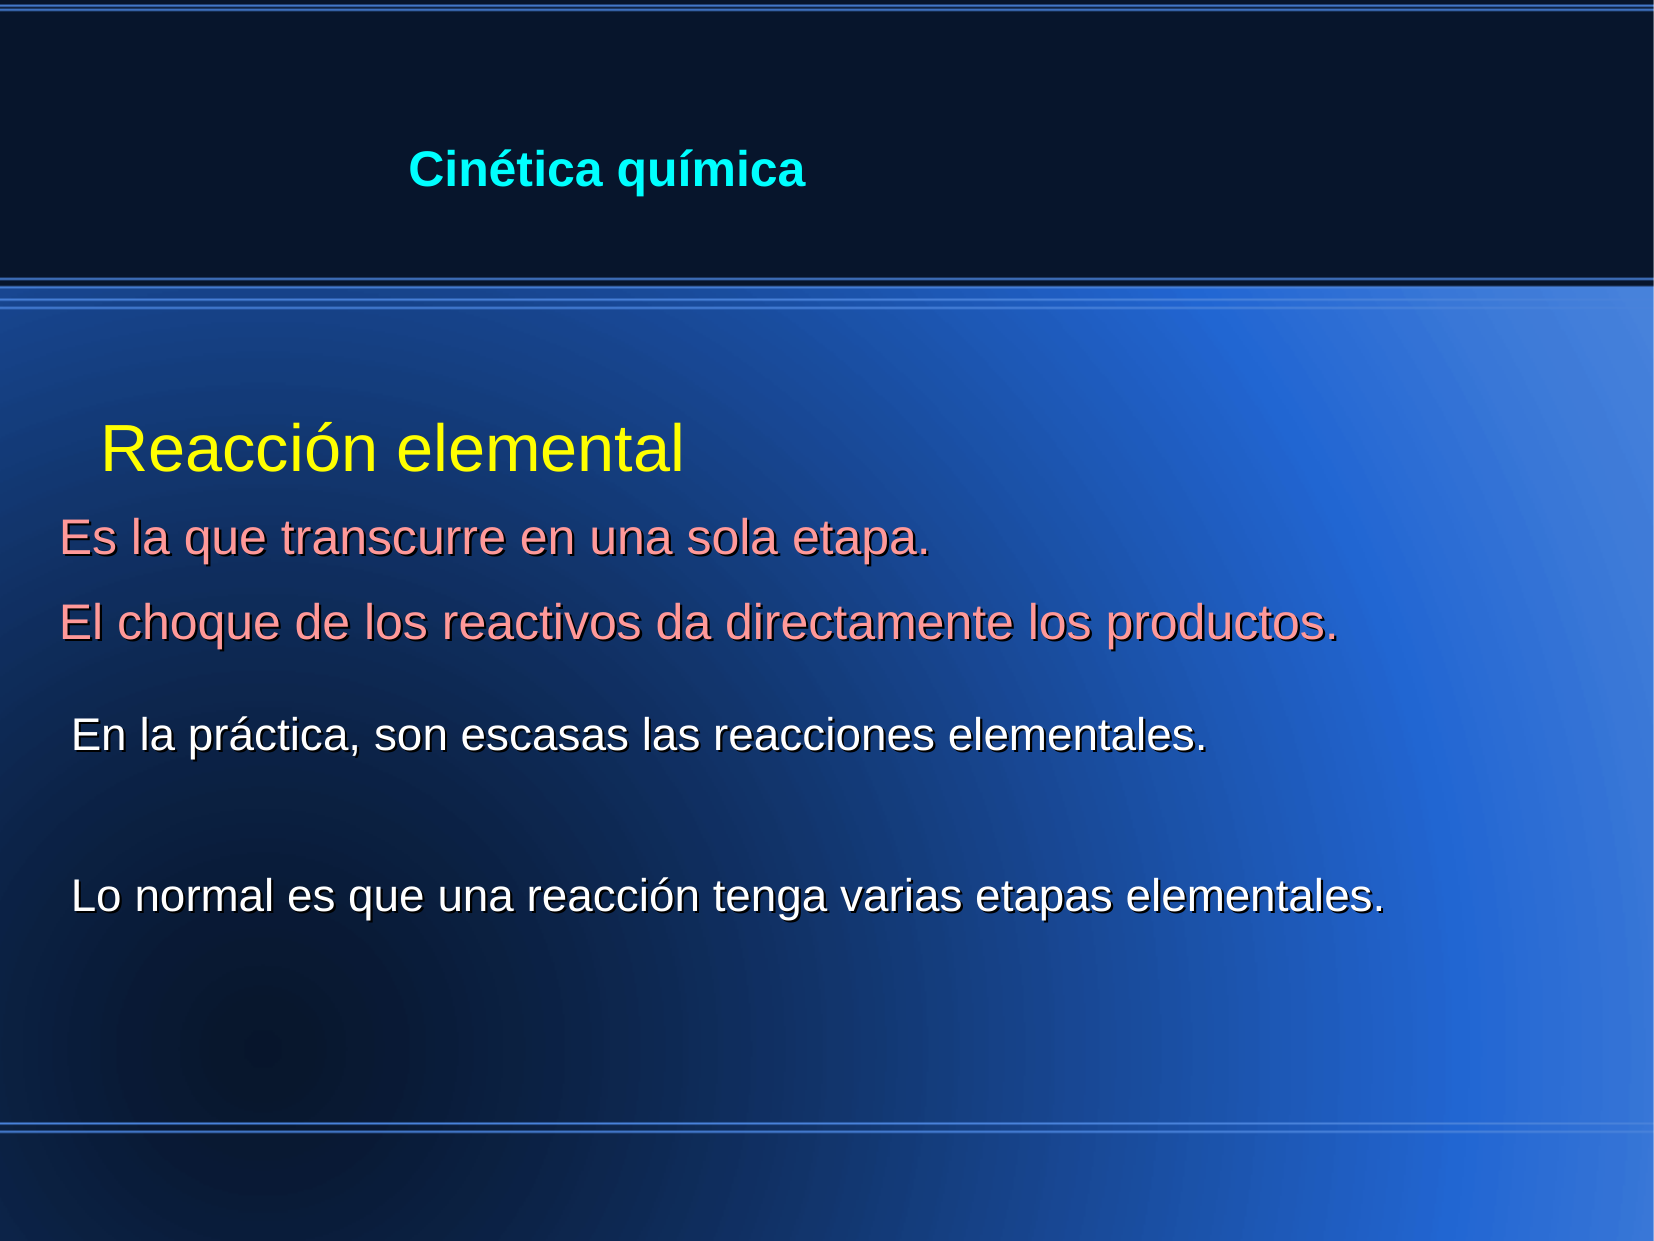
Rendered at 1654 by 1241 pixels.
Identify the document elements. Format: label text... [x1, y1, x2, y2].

text_box Es la que transcurre en una sola etapa. El choque de los reactivos da directamente los productos. [59, 508, 1536, 651]
list Reacción elemental [29, 306, 1595, 562]
title Cinética química [32, 118, 1182, 220]
text_box En la práctica, son escasas las reacciones elementales. Lo normal es que una reacción tenga varias etapas elementales. [0, 708, 1595, 945]
picture [0, 0, 1654, 1241]
